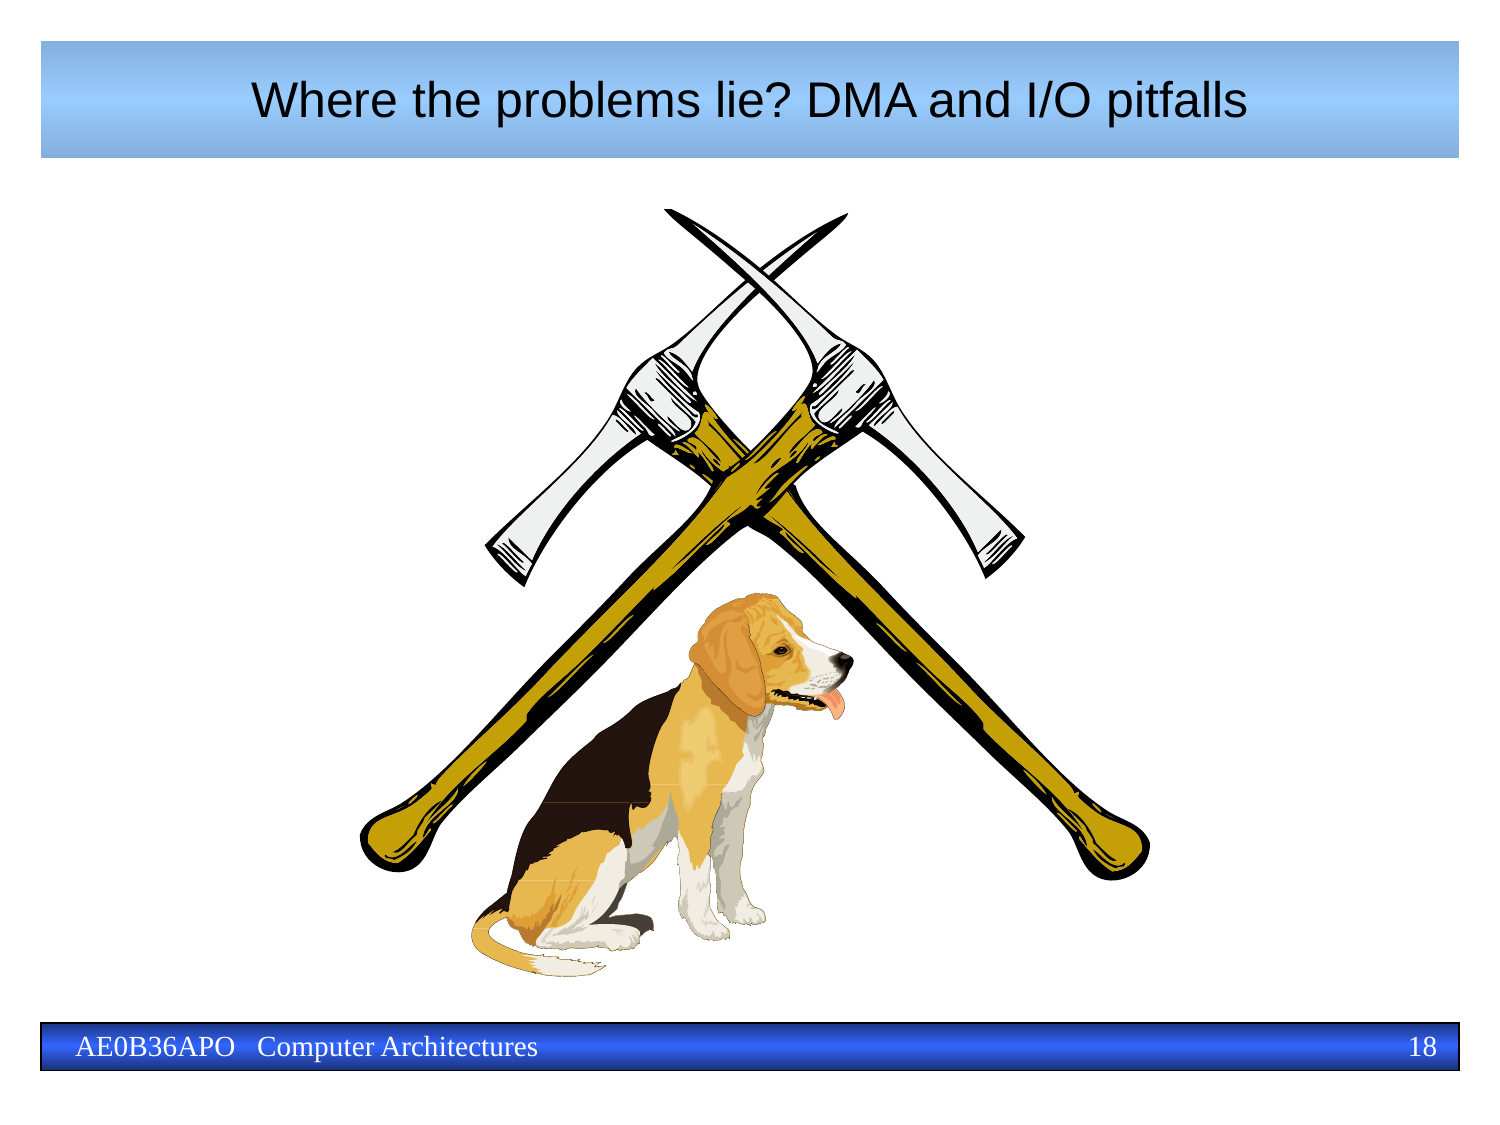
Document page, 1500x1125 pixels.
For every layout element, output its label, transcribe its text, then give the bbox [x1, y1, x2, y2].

chart [355, 209, 1214, 1051]
title Where the problems lie? DMA and I/O pitfalls [41, 41, 1459, 158]
